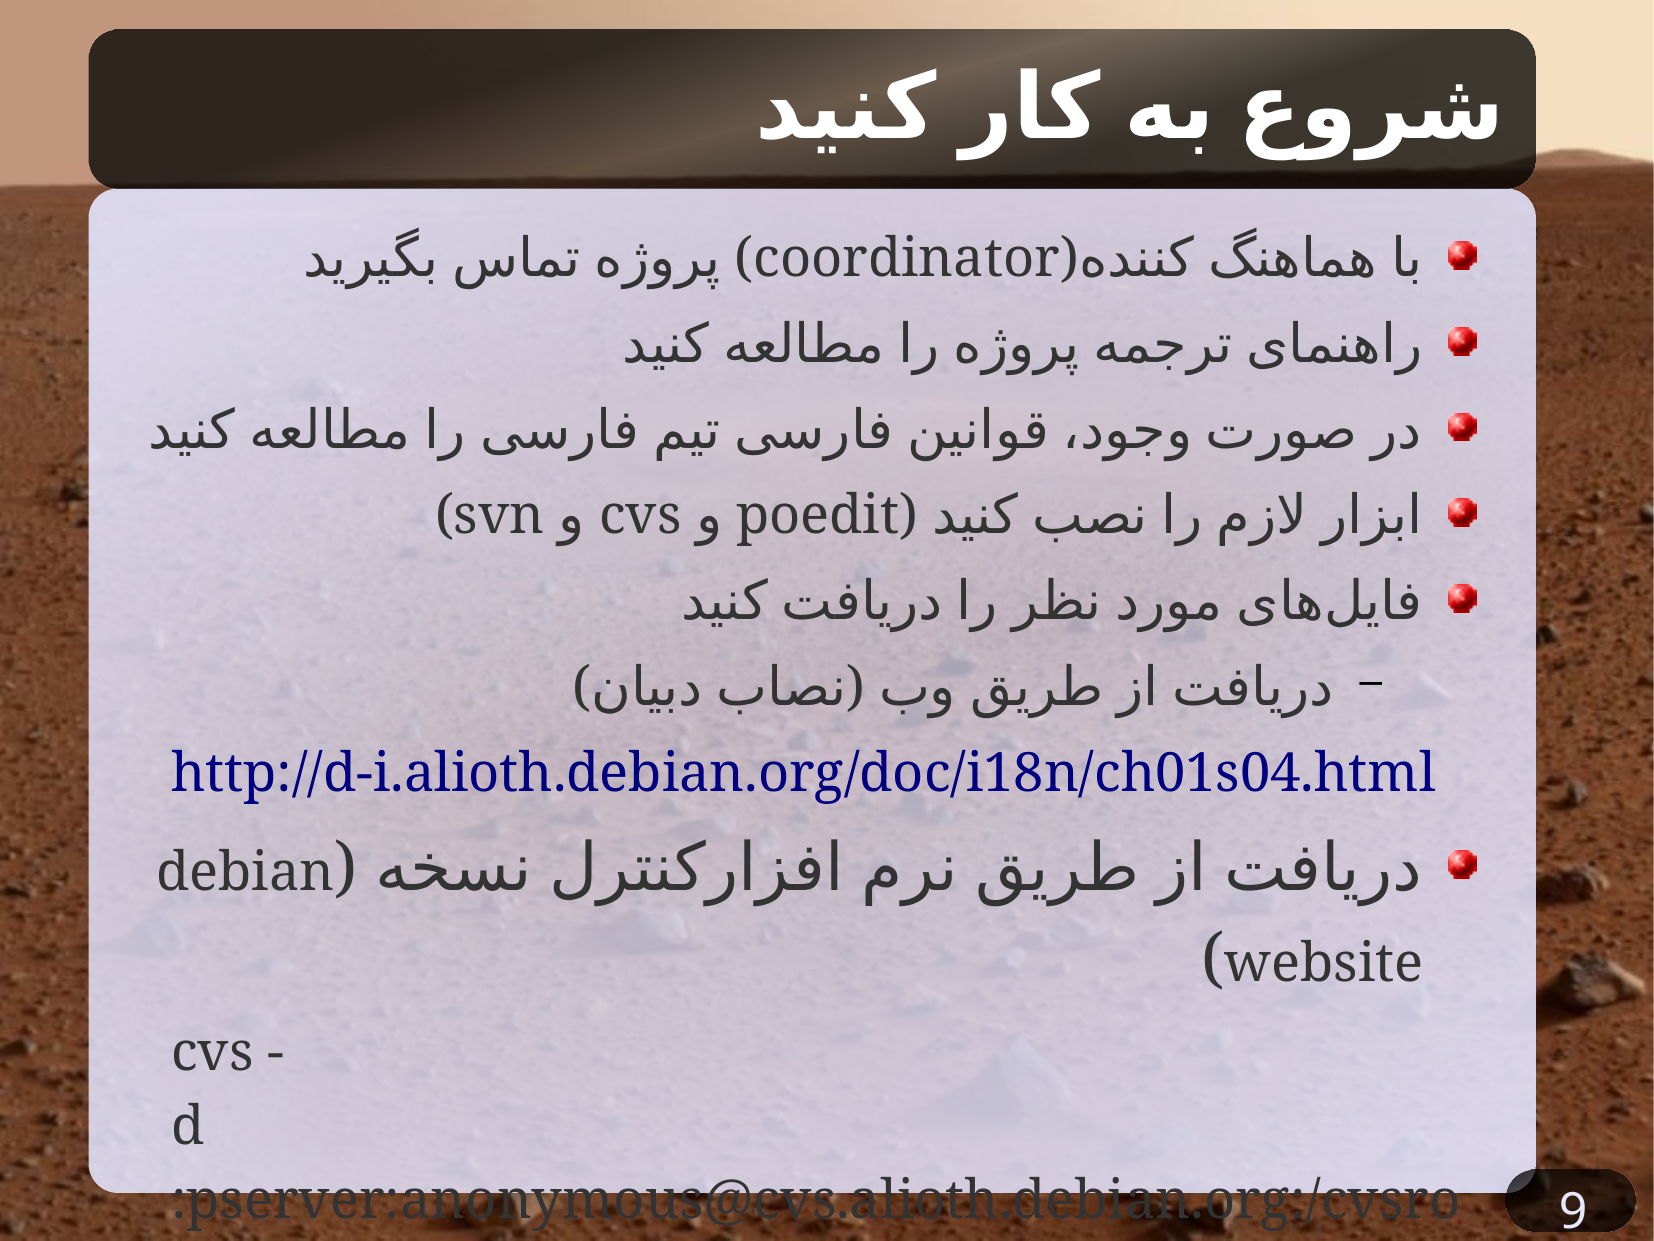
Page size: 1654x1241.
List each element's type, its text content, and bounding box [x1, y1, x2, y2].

picture [0, 0, 1654, 1241]
title شروع به کار کنید [118, 29, 1506, 178]
list با هماهنگ کننده(coordinator) پروژه تماس بگیرید راهنمای ترجمه پروژه را مطالعه کنید در صورت وجود، قوانین فارسی تیم فارسی را مطالعه کنید ابزار لازم را نصب کنید (poedit و cvs و svn) فایل‌های مورد نظر را دریافت کنید دریافت از طریق وب (نصاب دبیان) http://d-i.alioth.debian.org/doc/i18n/ch01s04.html دریافت از طریق نرم افزارکنترل نسخه (debian website) cvs -d :pserver:anonymous@cvs.alioth.debian.org:/cvsroot/webwml checkout webwml/english [118, 218, 1477, 1164]
